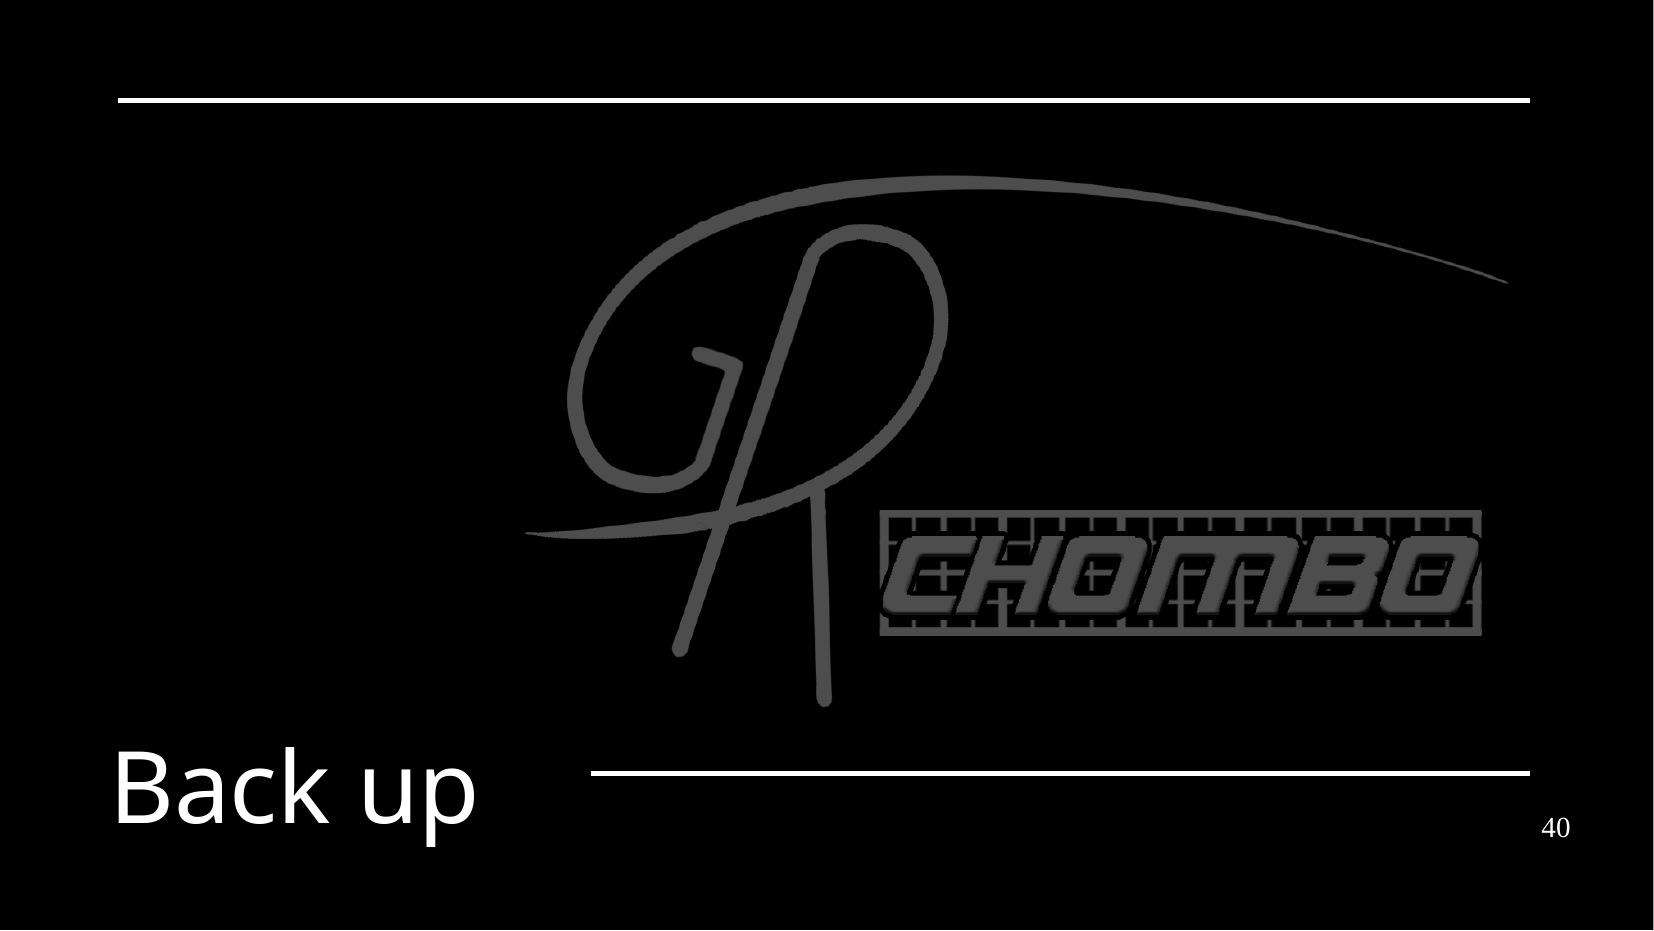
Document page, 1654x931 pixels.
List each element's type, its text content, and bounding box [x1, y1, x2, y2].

picture [507, 129, 1524, 740]
text_box Back up [94, 708, 786, 886]
